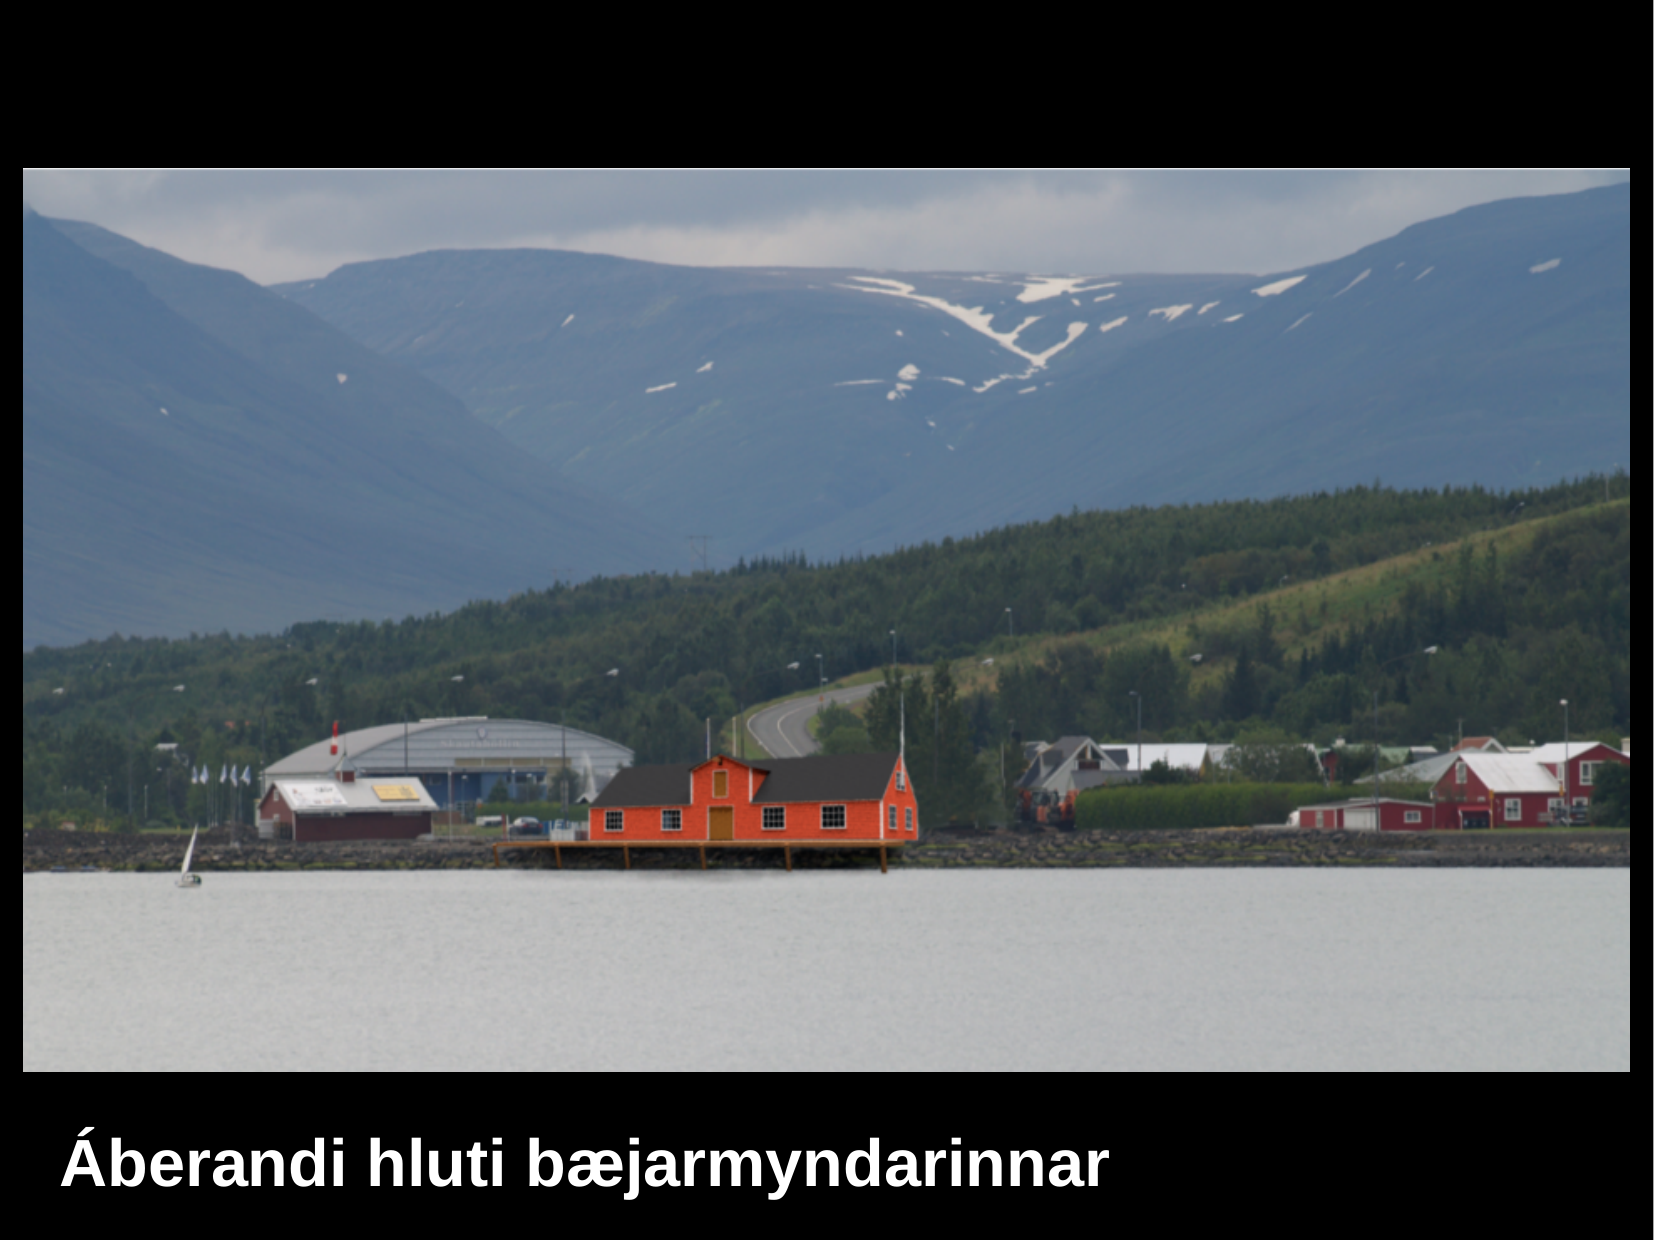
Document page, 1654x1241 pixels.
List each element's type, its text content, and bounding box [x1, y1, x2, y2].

title Áberandi hluti bæjarmyndarinnar [59, 1098, 1548, 1229]
picture [23, 168, 1630, 1072]
